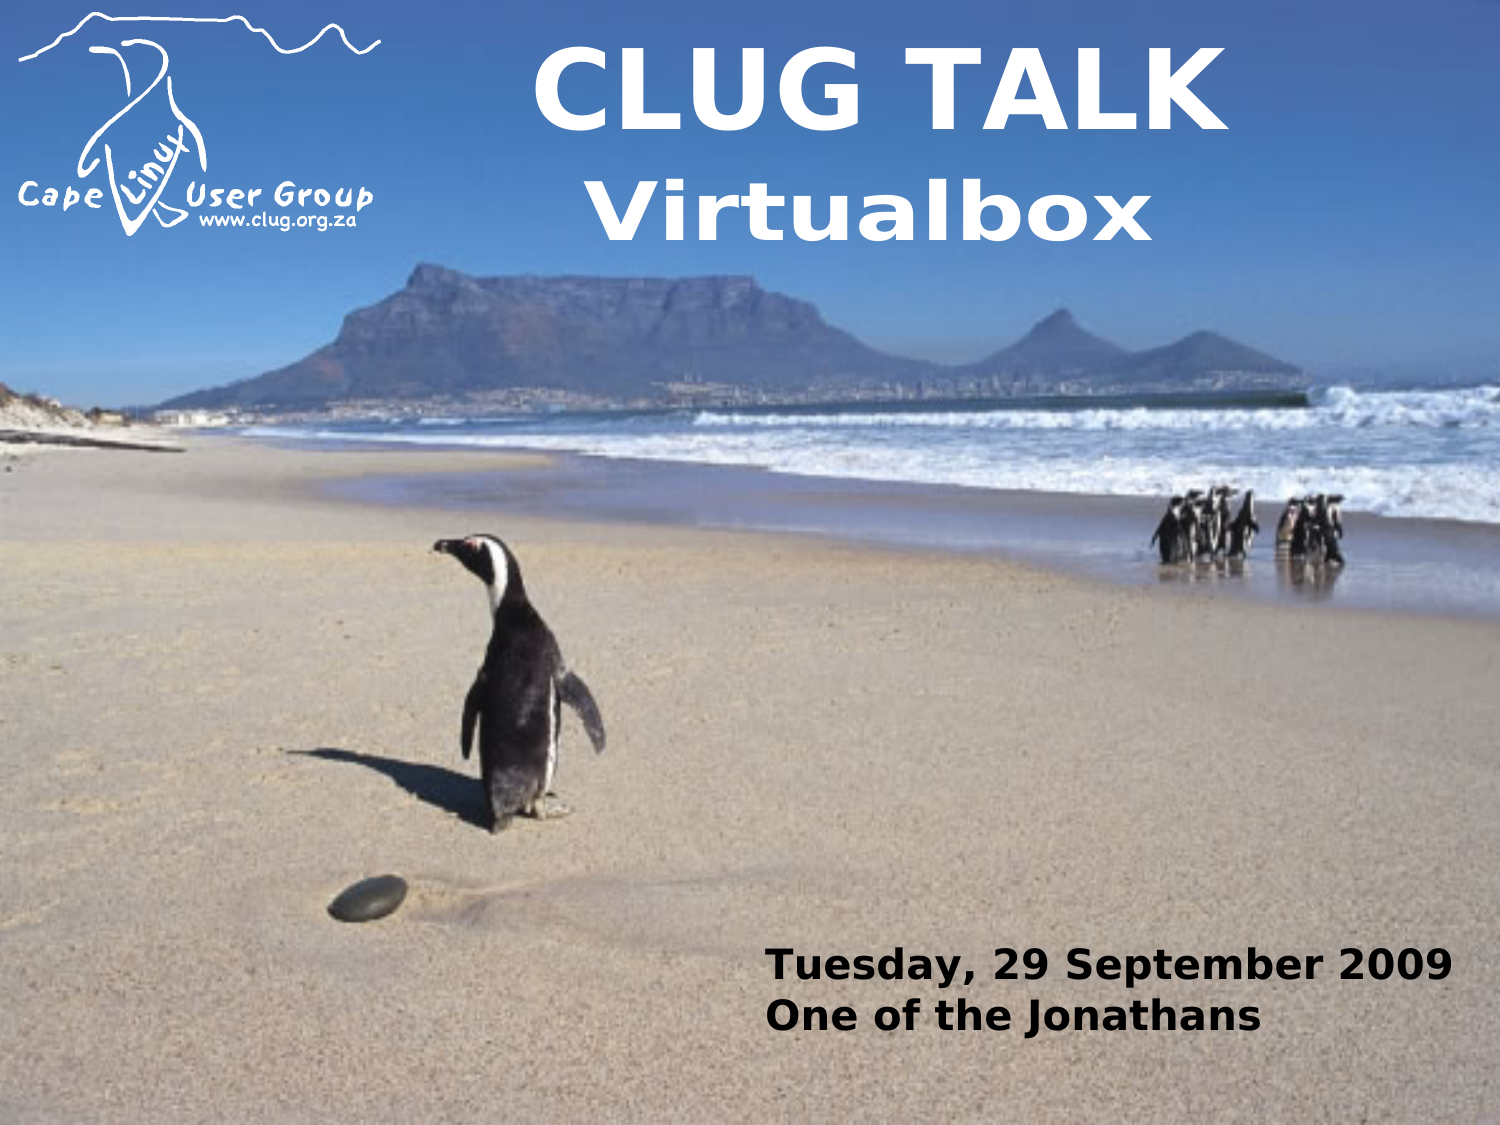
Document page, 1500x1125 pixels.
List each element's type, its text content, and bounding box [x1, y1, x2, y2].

text_box CLUG TALK [530, 20, 1227, 157]
text_box Tuesday, 29 September 2009 One of the Jonathans [765, 938, 1460, 1106]
text_box Virtualbox [583, 160, 1156, 260]
picture [0, 0, 1500, 1125]
